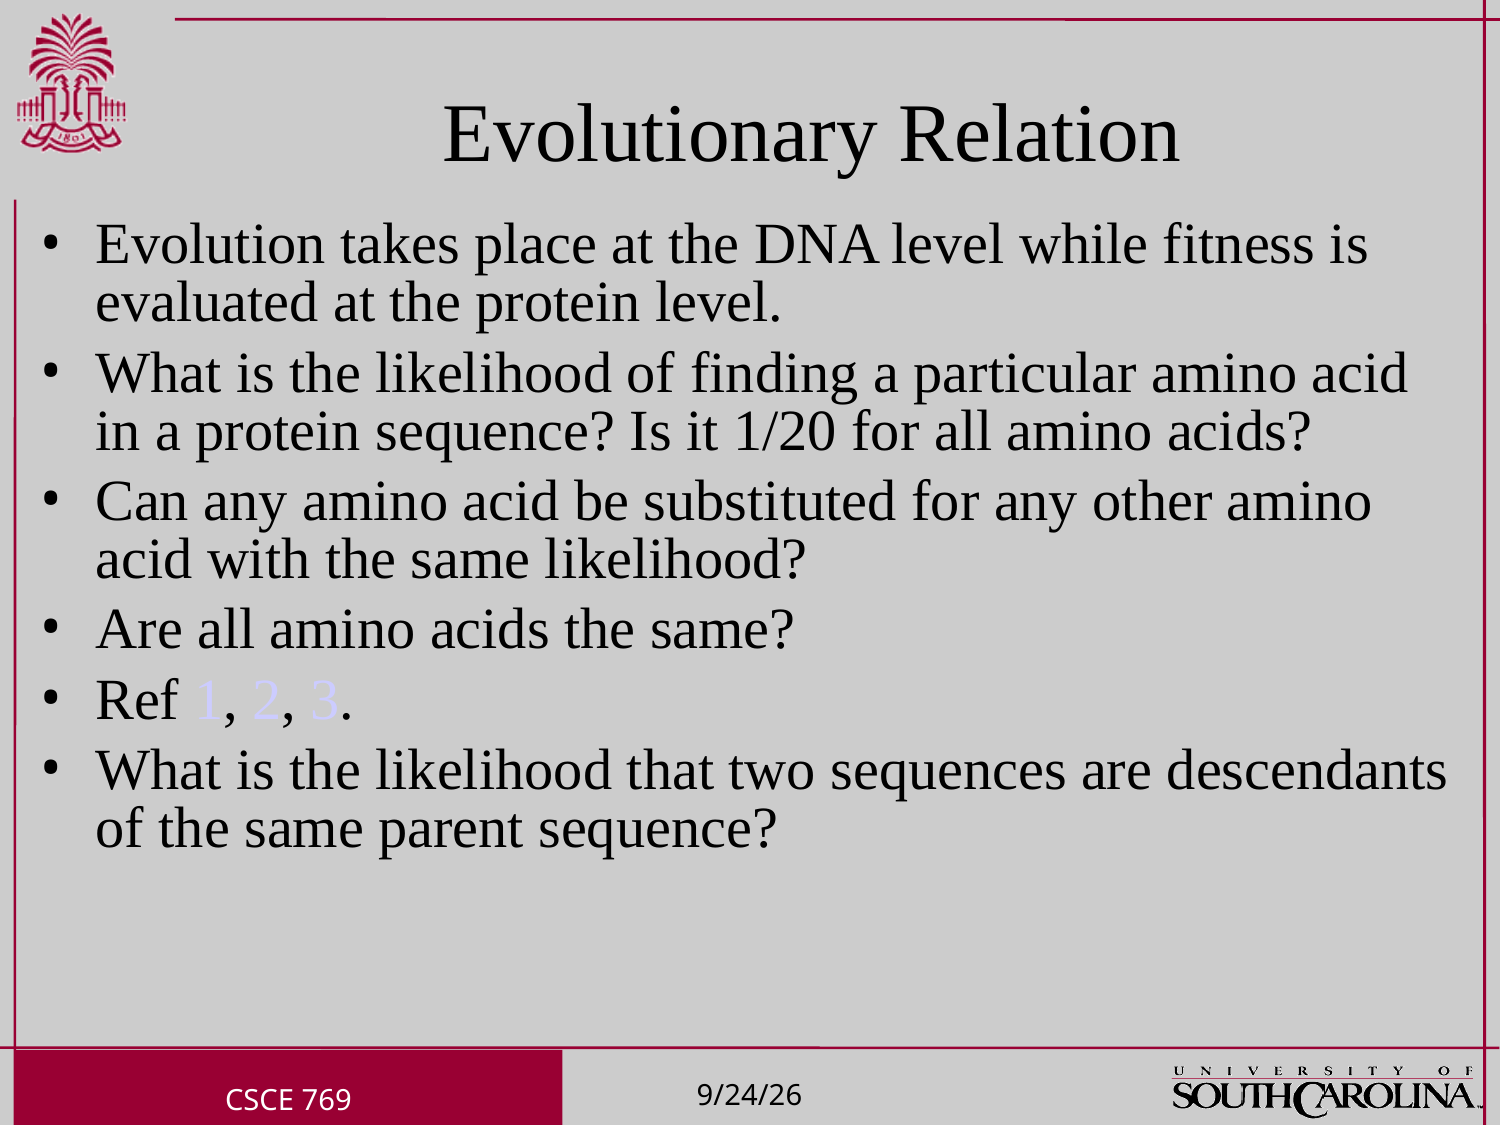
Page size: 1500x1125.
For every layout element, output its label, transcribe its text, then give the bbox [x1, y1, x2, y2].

title Evolutionary Relation [174, 9, 1450, 188]
picture [1162, 1050, 1483, 1125]
picture [12, 12, 131, 155]
list Evolution takes place at the DNA level while fitness is evaluated at the protein level. What is the likelihood of finding a particular amino acid in a protein sequence? Is it 1/20 for all amino acids? Can any amino acid be substituted for any other amino acid with the same likelihood? Are all amino acids the same? Ref 1, 2, 3. What is the likelihood that two sequences are descendants of the same parent sequence? [24, 200, 1476, 1028]
